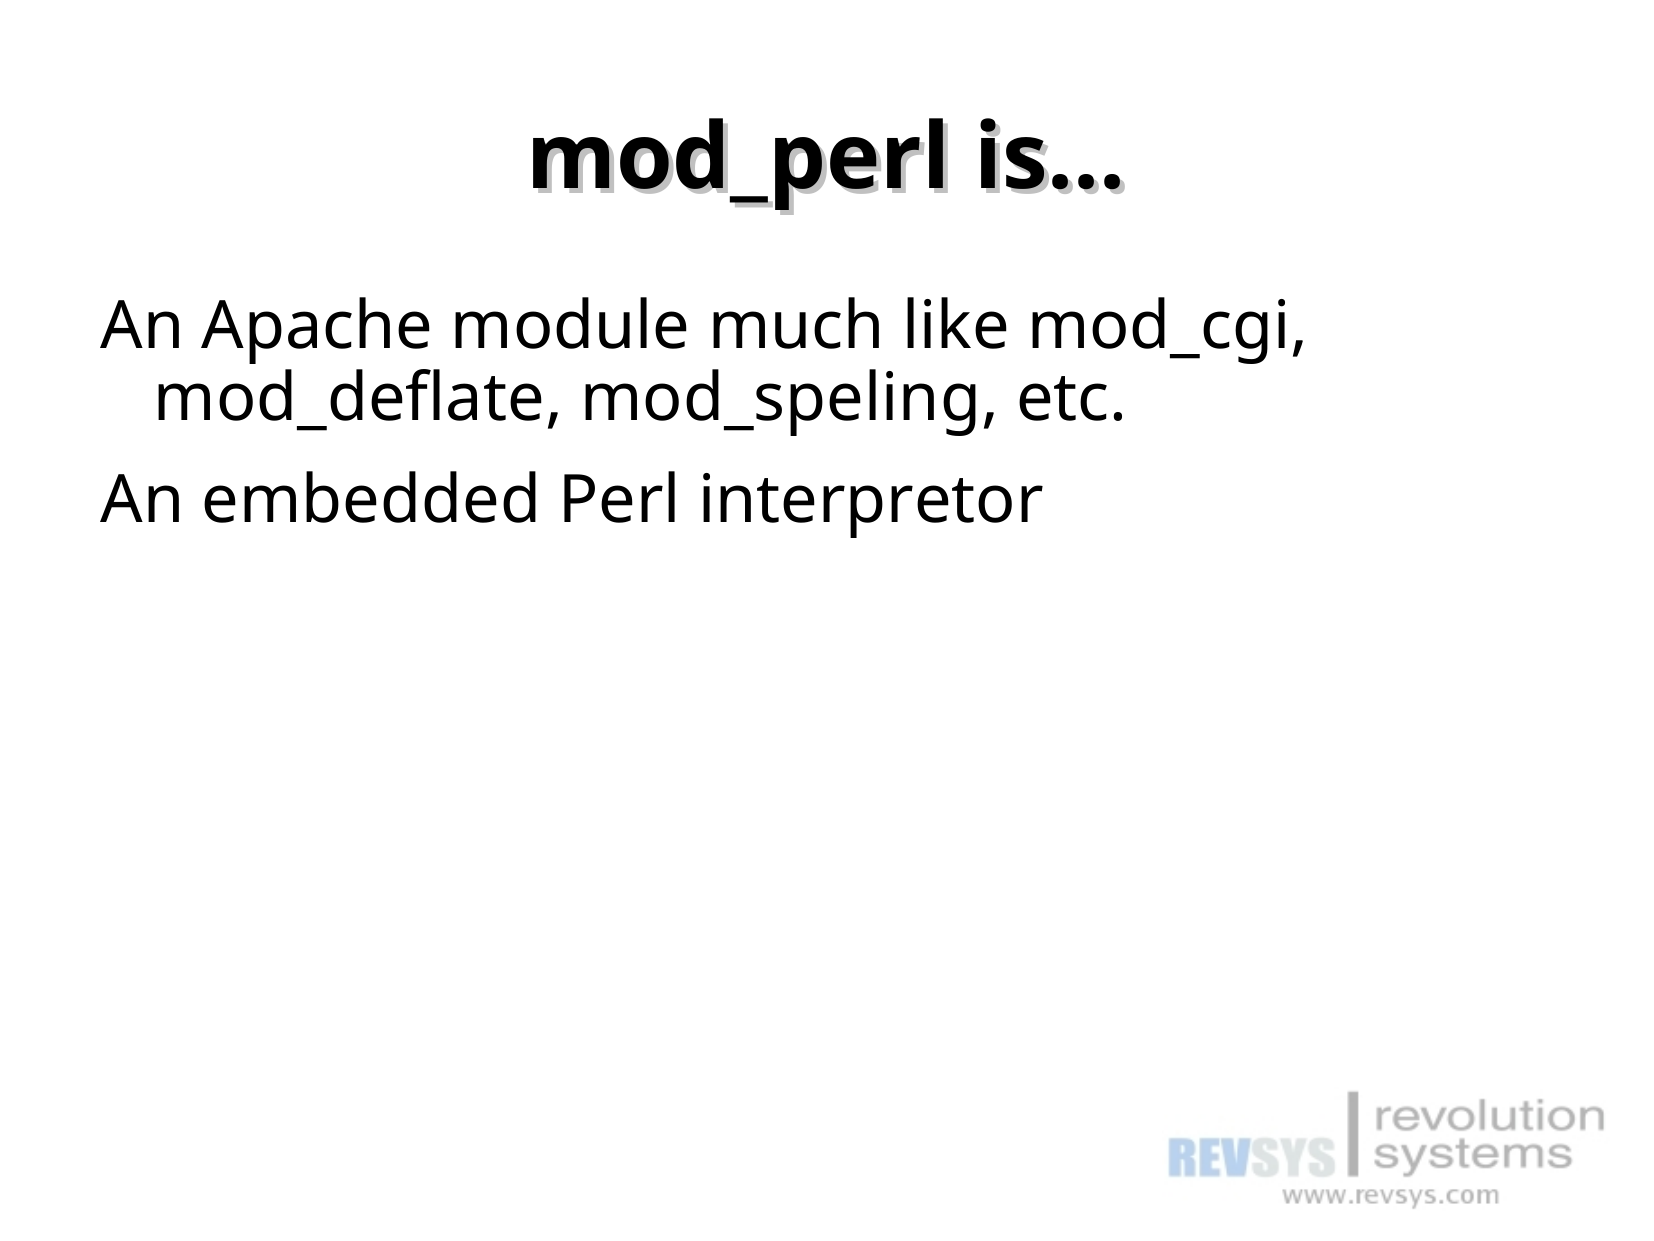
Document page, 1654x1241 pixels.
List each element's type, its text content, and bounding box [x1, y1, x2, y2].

list An Apache module much like mod_cgi, mod_deflate, mod_speling, etc. An embedded Perl interpretor [82, 290, 1571, 1109]
picture [1162, 1087, 1613, 1211]
title mod_perl is... [82, 49, 1571, 257]
